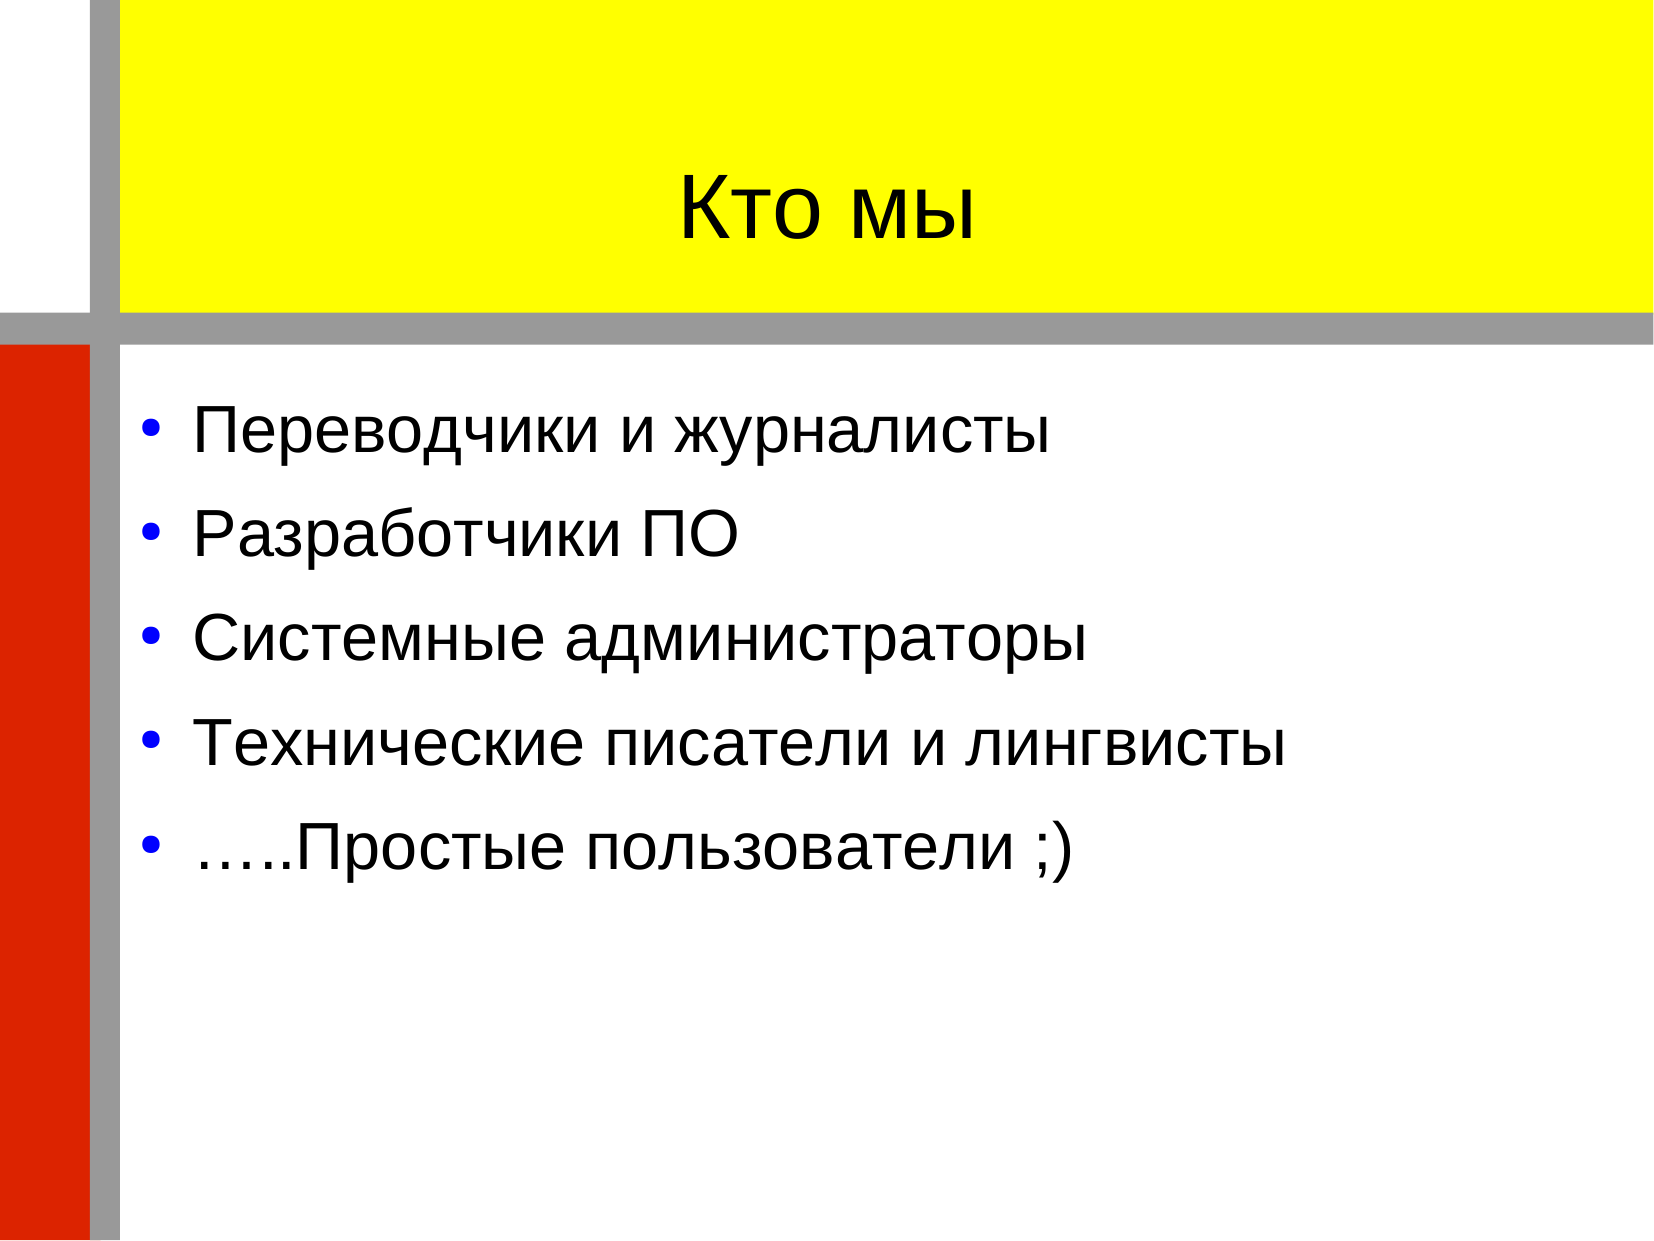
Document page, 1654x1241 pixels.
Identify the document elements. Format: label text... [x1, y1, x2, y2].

list Переводчики и журналисты Разработчики ПО Системные администраторы Технические писатели и лингвисты …..Простые пользователи ;) [121, 391, 1534, 1241]
title Кто мы [121, 102, 1534, 311]
